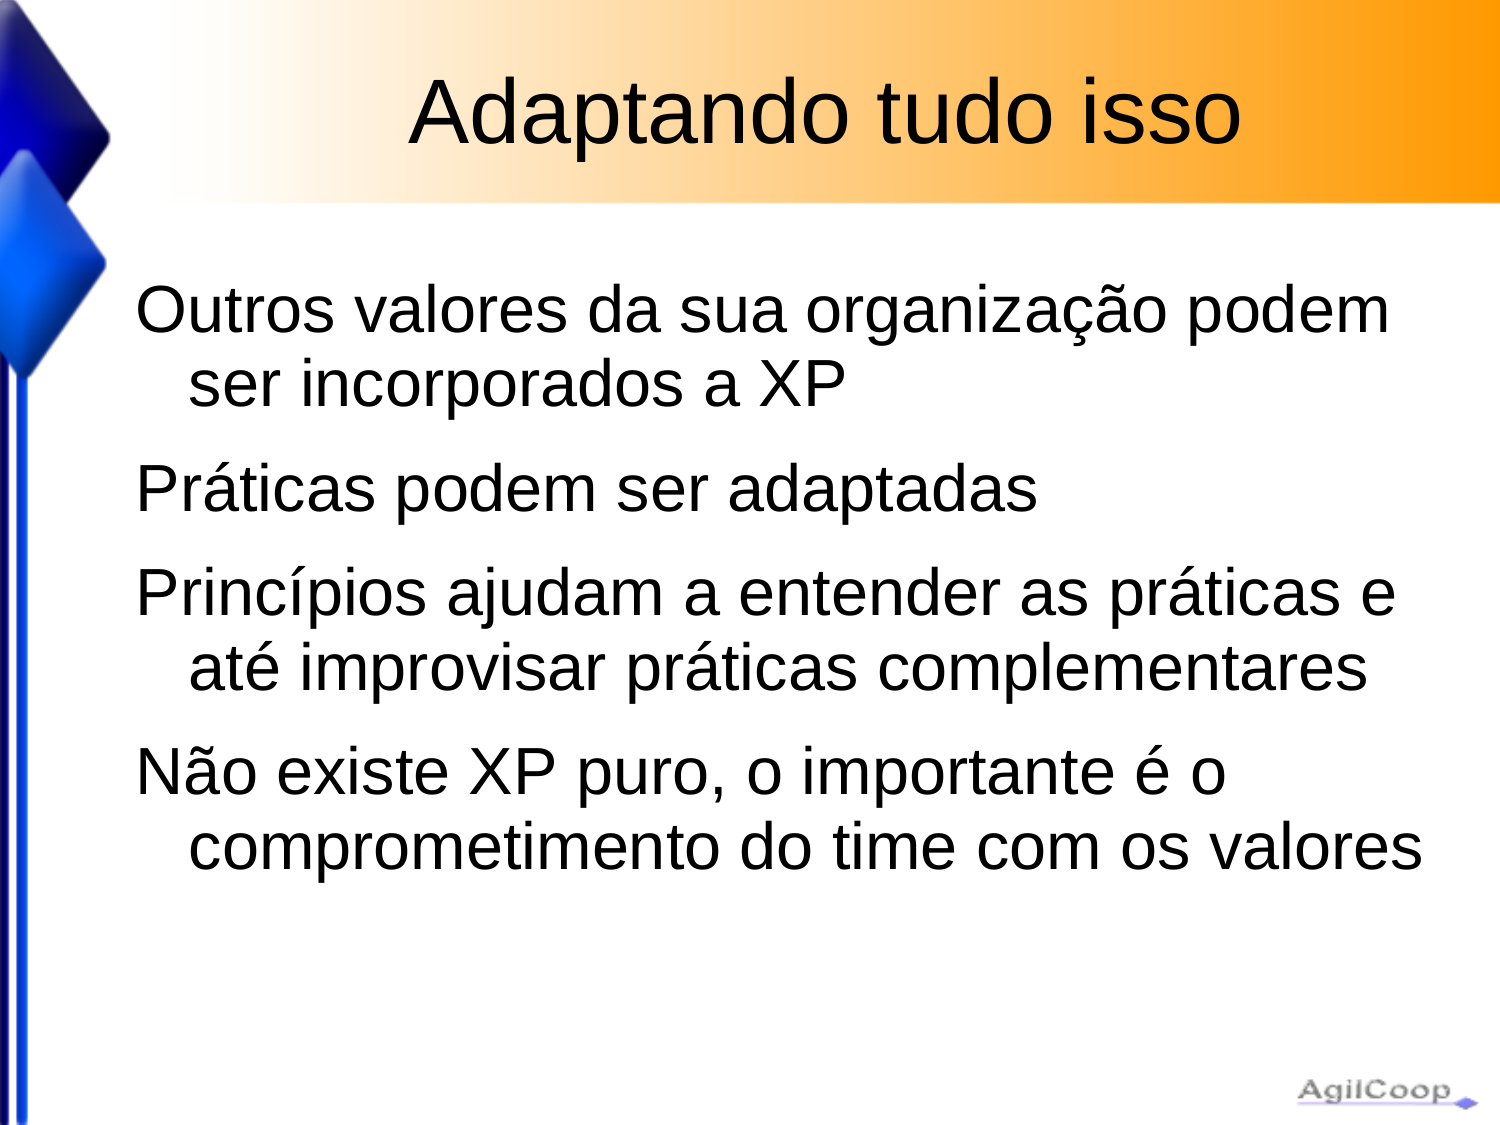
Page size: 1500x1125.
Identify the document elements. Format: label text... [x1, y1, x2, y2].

title Adaptando tudo isso [82, 8, 1500, 216]
list Outros valores da sua organização podem ser incorporados a XP Práticas podem ser adaptadas Princípios ajudam a entender as práticas e até improvisar práticas complementares Não existe XP puro, o importante é o comprometimento do time com os valores [118, 271, 1477, 1123]
picture [0, 0, 1500, 1125]
